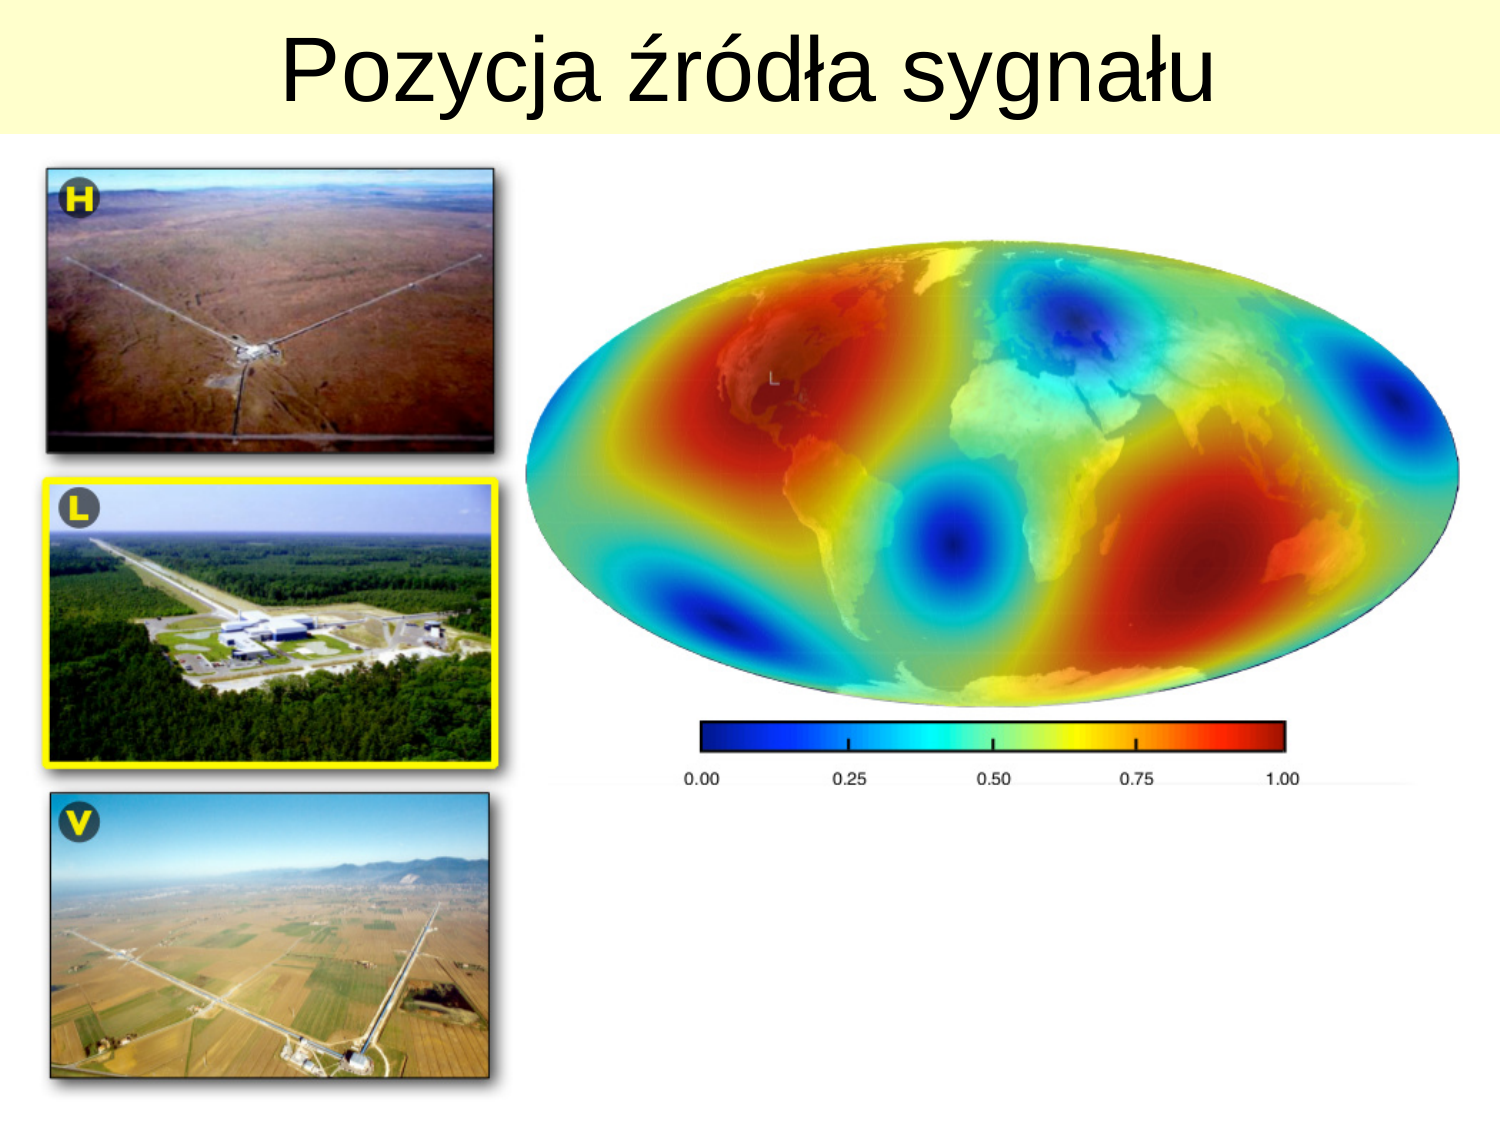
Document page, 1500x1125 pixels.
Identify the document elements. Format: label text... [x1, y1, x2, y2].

picture [0, 134, 1500, 1125]
title Pozycja źródła sygnału [74, 0, 1425, 128]
